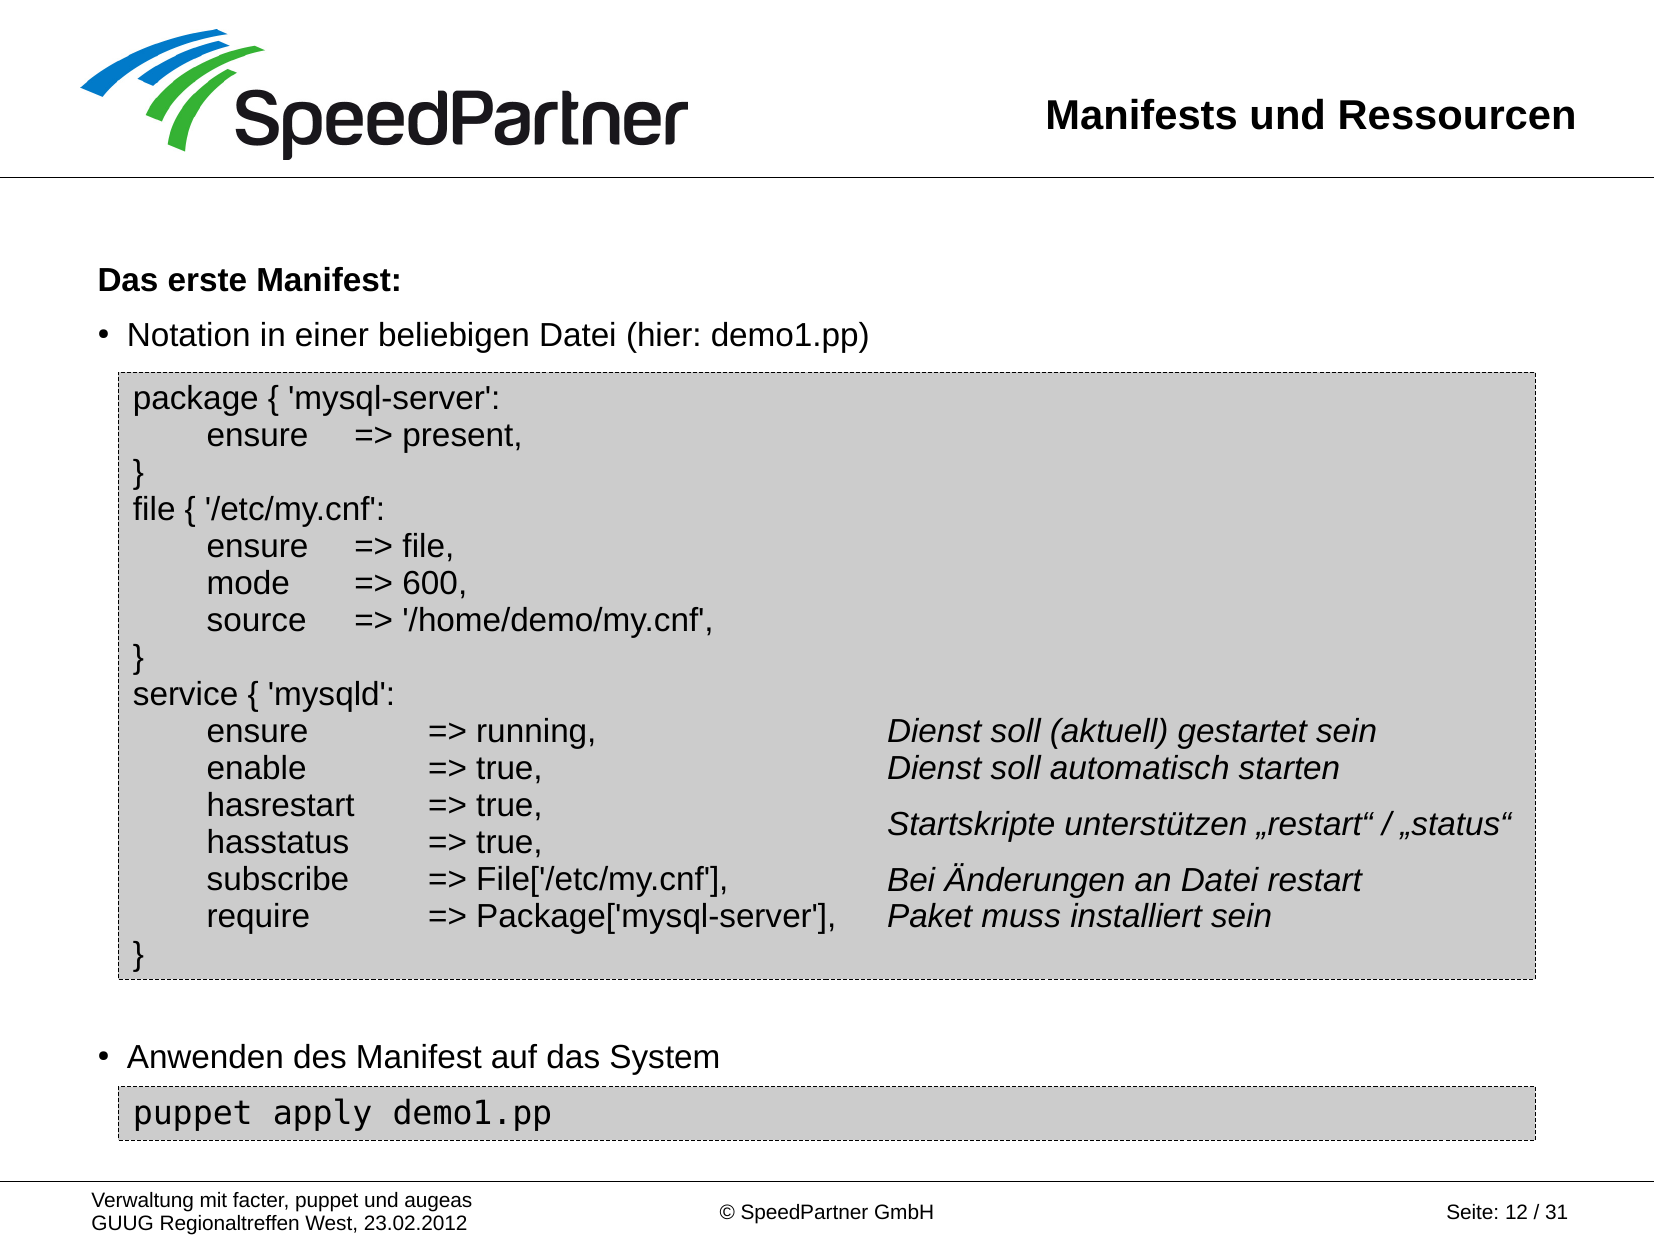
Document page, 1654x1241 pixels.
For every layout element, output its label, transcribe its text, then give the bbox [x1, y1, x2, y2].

text_box Dienst soll (aktuell) gestartet sein Dienst soll automatisch starten Startskripte unterstützen „restart“ / „status“ Bei Änderungen an Datei restart Paket muss installiert sein [872, 704, 1525, 943]
text_box Das erste Manifest: Notation in einer beliebigen Datei (hier: demo1.pp) Anwenden des Manifest auf das System [82, 253, 1565, 1177]
picture [80, 29, 688, 160]
title Manifests und Ressourcen [590, 70, 1577, 160]
text_box puppet apply demo1.pp [118, 1086, 1536, 1140]
text_box package { 'mysql-server': ensure => present, } file { '/etc/my.cnf': ensure => file, mode => 600, source => '/home/demo/my.cnf', } service { 'mysqld': ensure => running, enable => true, hasrestart => true, hasstatus => true, subscribe => File['/etc/my.cnf'], require => Package['mysql-server'], } [118, 372, 1536, 980]
